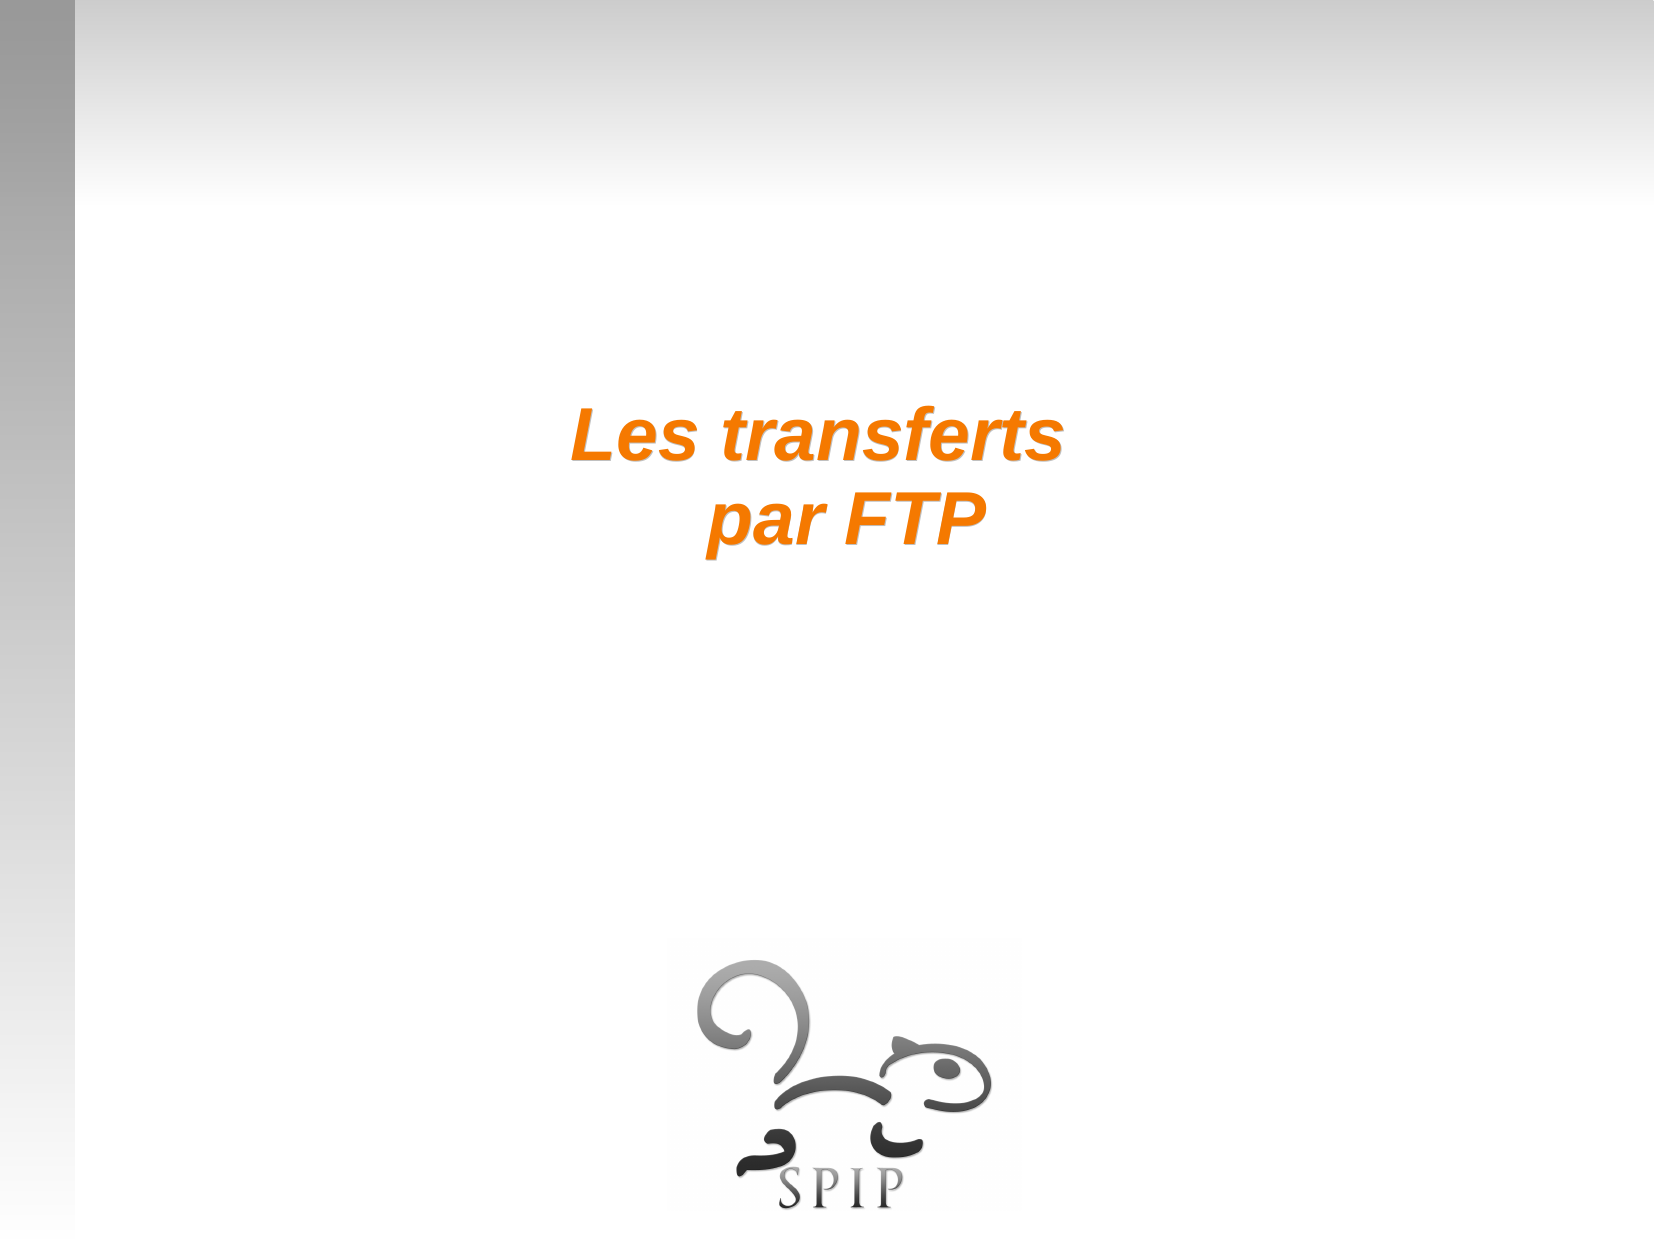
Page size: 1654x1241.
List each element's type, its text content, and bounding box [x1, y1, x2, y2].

title Les transferts par FTP [123, 126, 1536, 827]
picture [667, 938, 1022, 1211]
